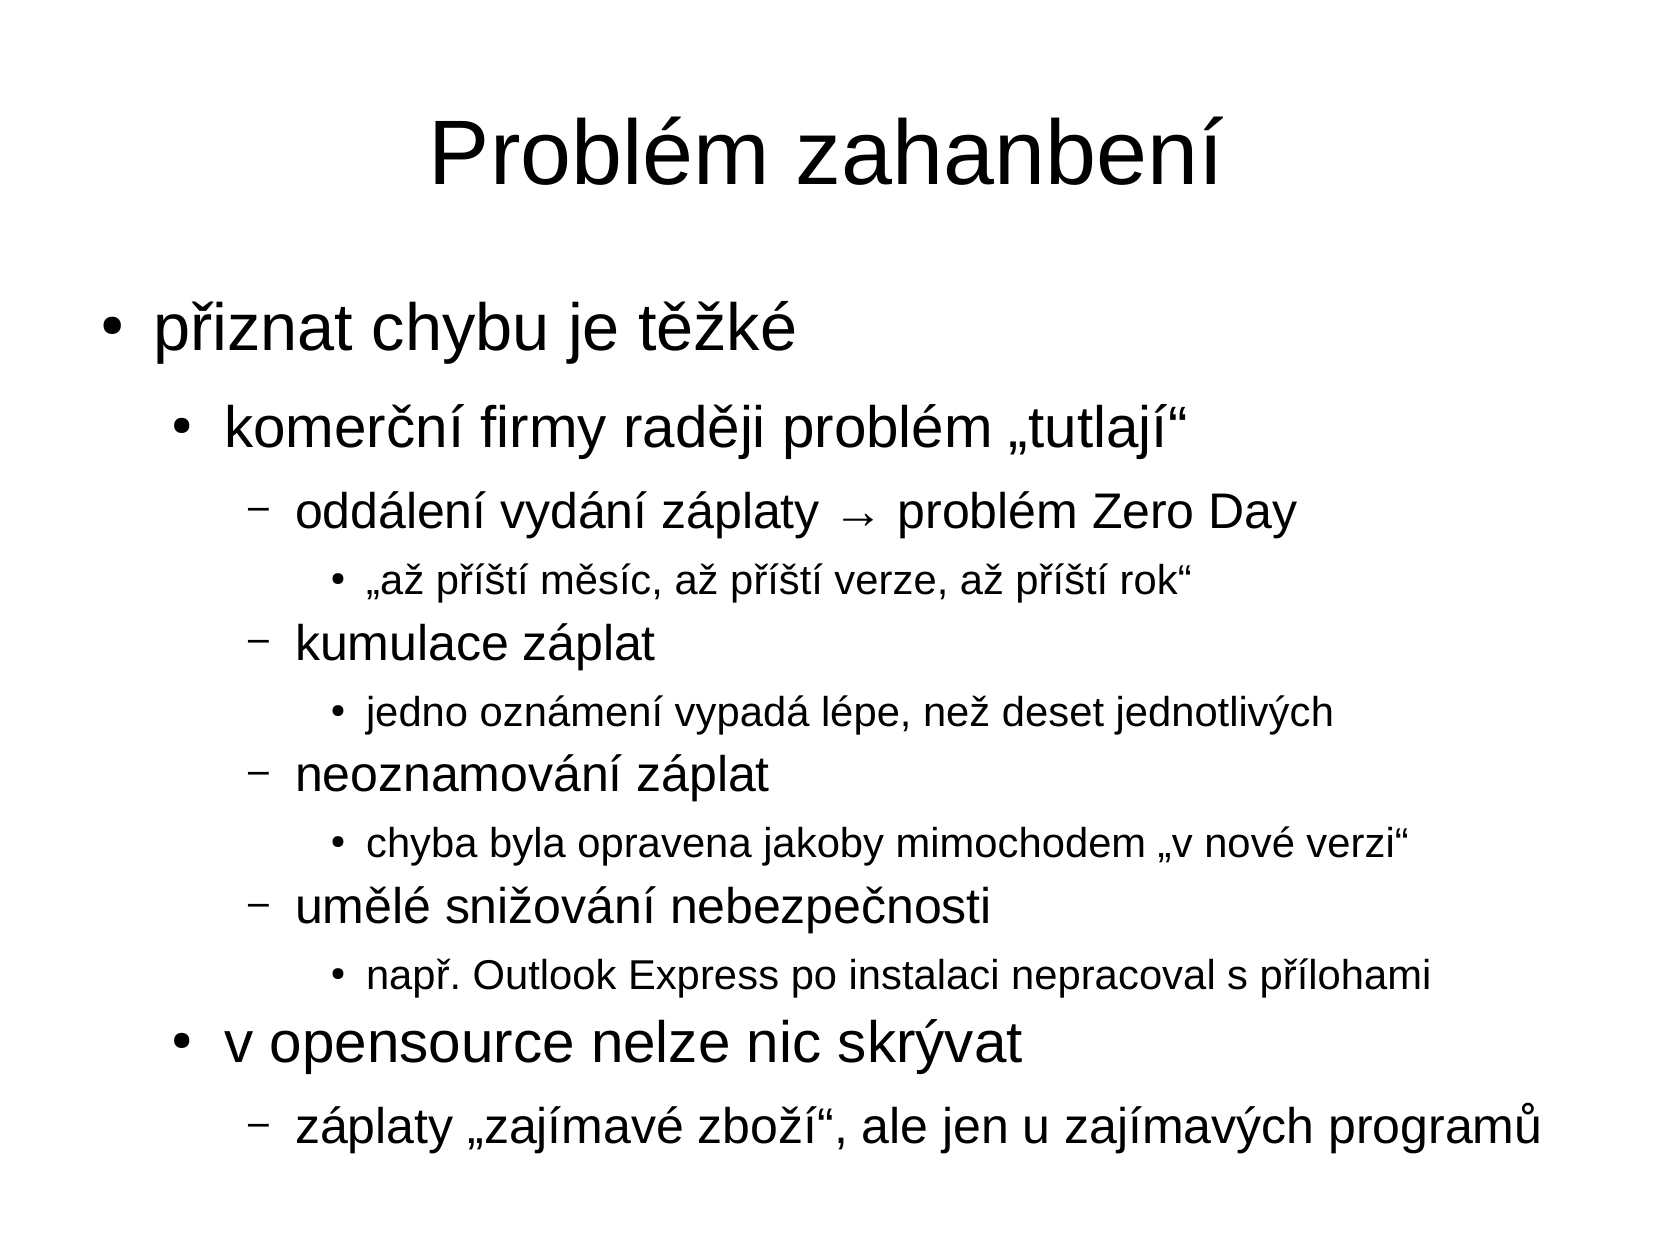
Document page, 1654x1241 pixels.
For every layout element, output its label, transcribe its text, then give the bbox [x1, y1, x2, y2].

list přiznat chybu je těžké komerční firmy raději problém „tutlají“ oddálení vydání záplaty → problém Zero Day „až příští měsíc, až příští verze, až příští rok“ kumulace záplat jedno oznámení vypadá lépe, než deset jednotlivých neoznamování záplat chyba byla opravena jakoby mimochodem „v nové verzi“ umělé snižování nebezpečnosti např. Outlook Express po instalaci nepracoval s přílohami v opensource nelze nic skrývat záplaty „zajímavé zboží“, ale jen u zajímavých programů [82, 290, 1571, 1155]
title Problém zahanbení [82, 49, 1571, 257]
